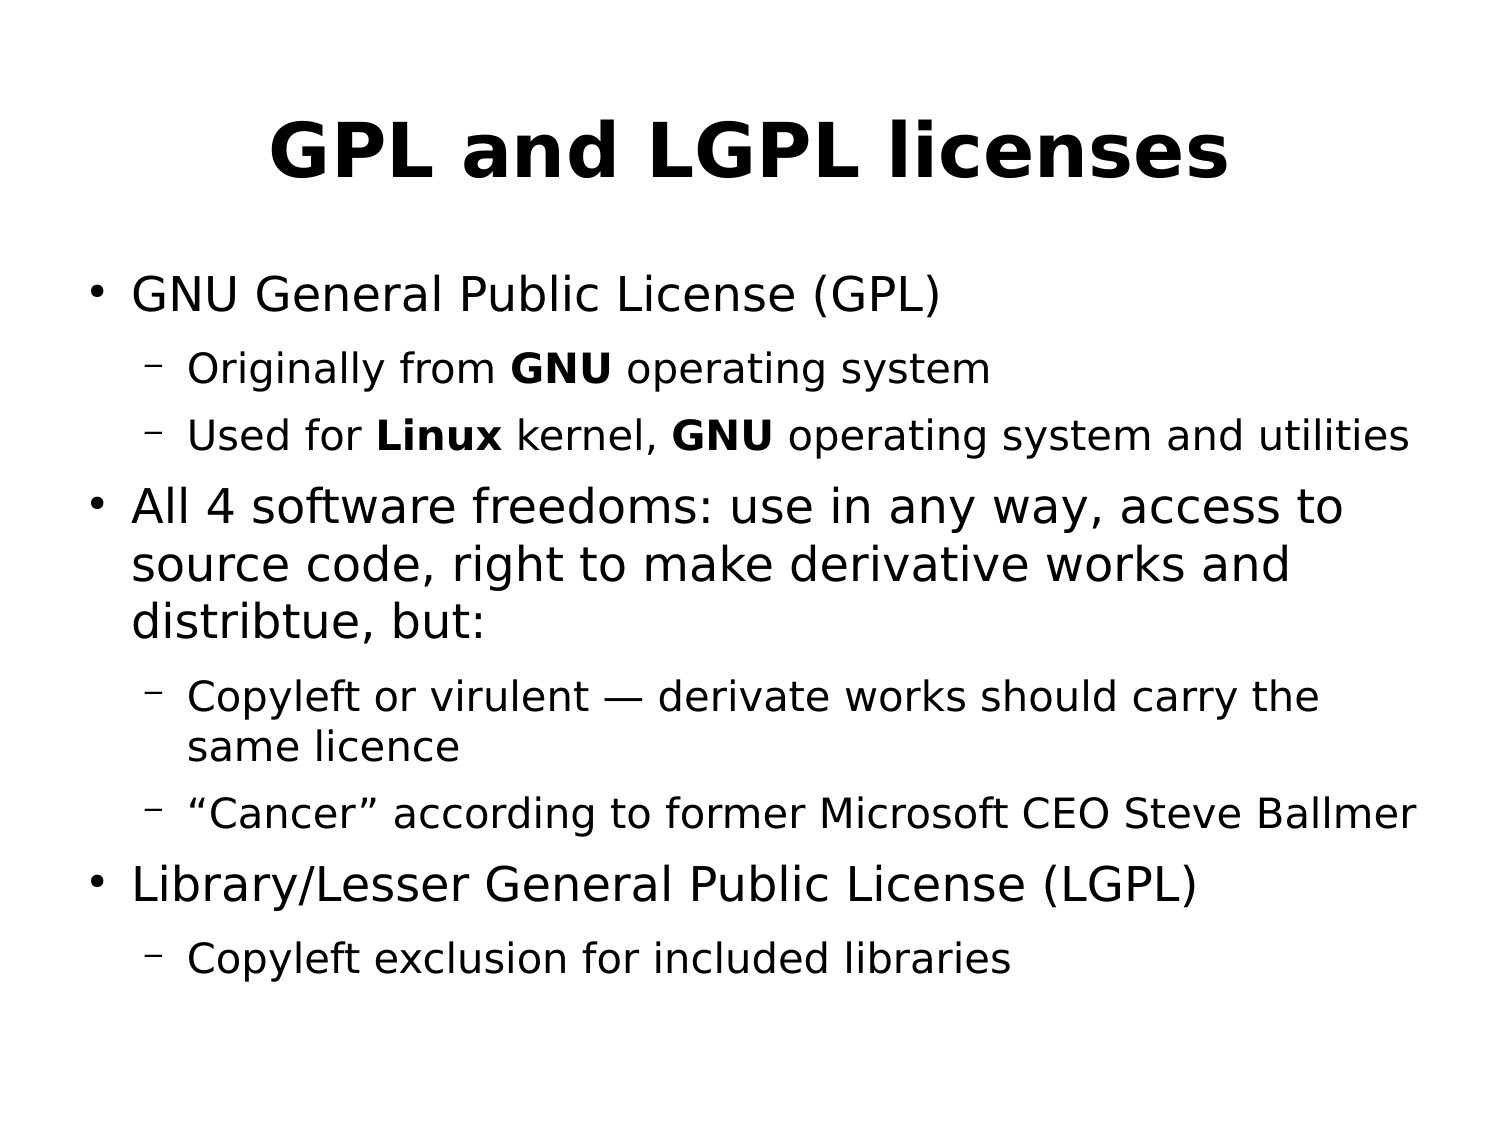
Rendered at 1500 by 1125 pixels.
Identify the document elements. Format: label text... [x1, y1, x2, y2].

title GPL and LGPL licenses [75, 68, 1425, 201]
list GNU General Public License (GPL) Originally from GNU operating system Used for Linux kernel, GNU operating system and utilities All 4 software freedoms: use in any way, access to source code, right to make derivative works and distribtue, but: Copyleft or virulent — derivate works should carry the same licence “Cancer” according to former Microsoft CEO Steve Ballmer Library/Lesser General Public License (LGPL) Copyleft exclusion for included libraries [75, 263, 1425, 1063]
